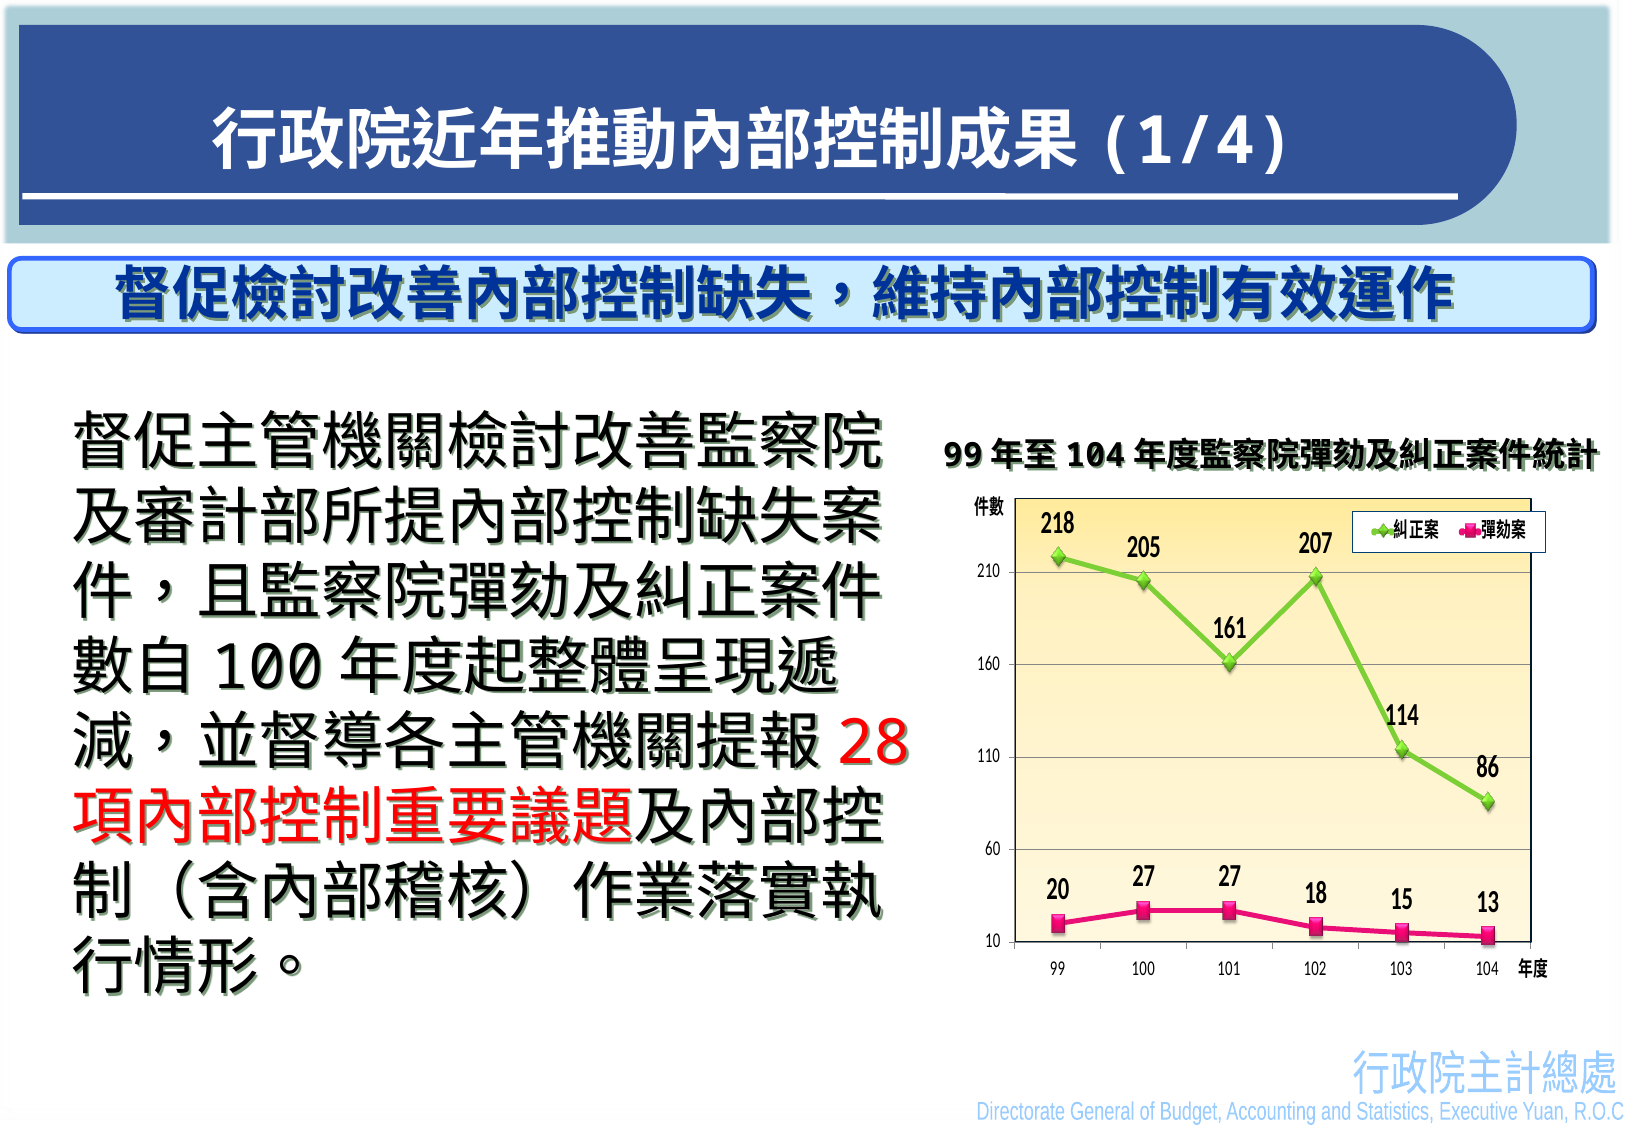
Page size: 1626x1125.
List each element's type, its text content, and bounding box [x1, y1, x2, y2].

picture [966, 481, 1557, 990]
text_box [1498, 258, 1593, 330]
text_box [9, 258, 99, 330]
text_box 督促主管機關檢討改善監察院及審計部所提內部控制缺失案件，且監察院彈劾及糾正案件數自100年度起整體呈現遞減，並督導各主管機關提報28項內部控制重要議題及內部控制（含內部稽核）作業落實執行情形。 [57, 393, 943, 1008]
text_box 督促檢討改善內部控制缺失，維持內部控制有效運作 [99, 249, 1498, 334]
text_box 99年至104年度監察院彈劾及糾正案件統計 [943, 426, 1614, 481]
text_box 行政院近年推動內部控制成果(1/4) [116, 66, 1391, 185]
